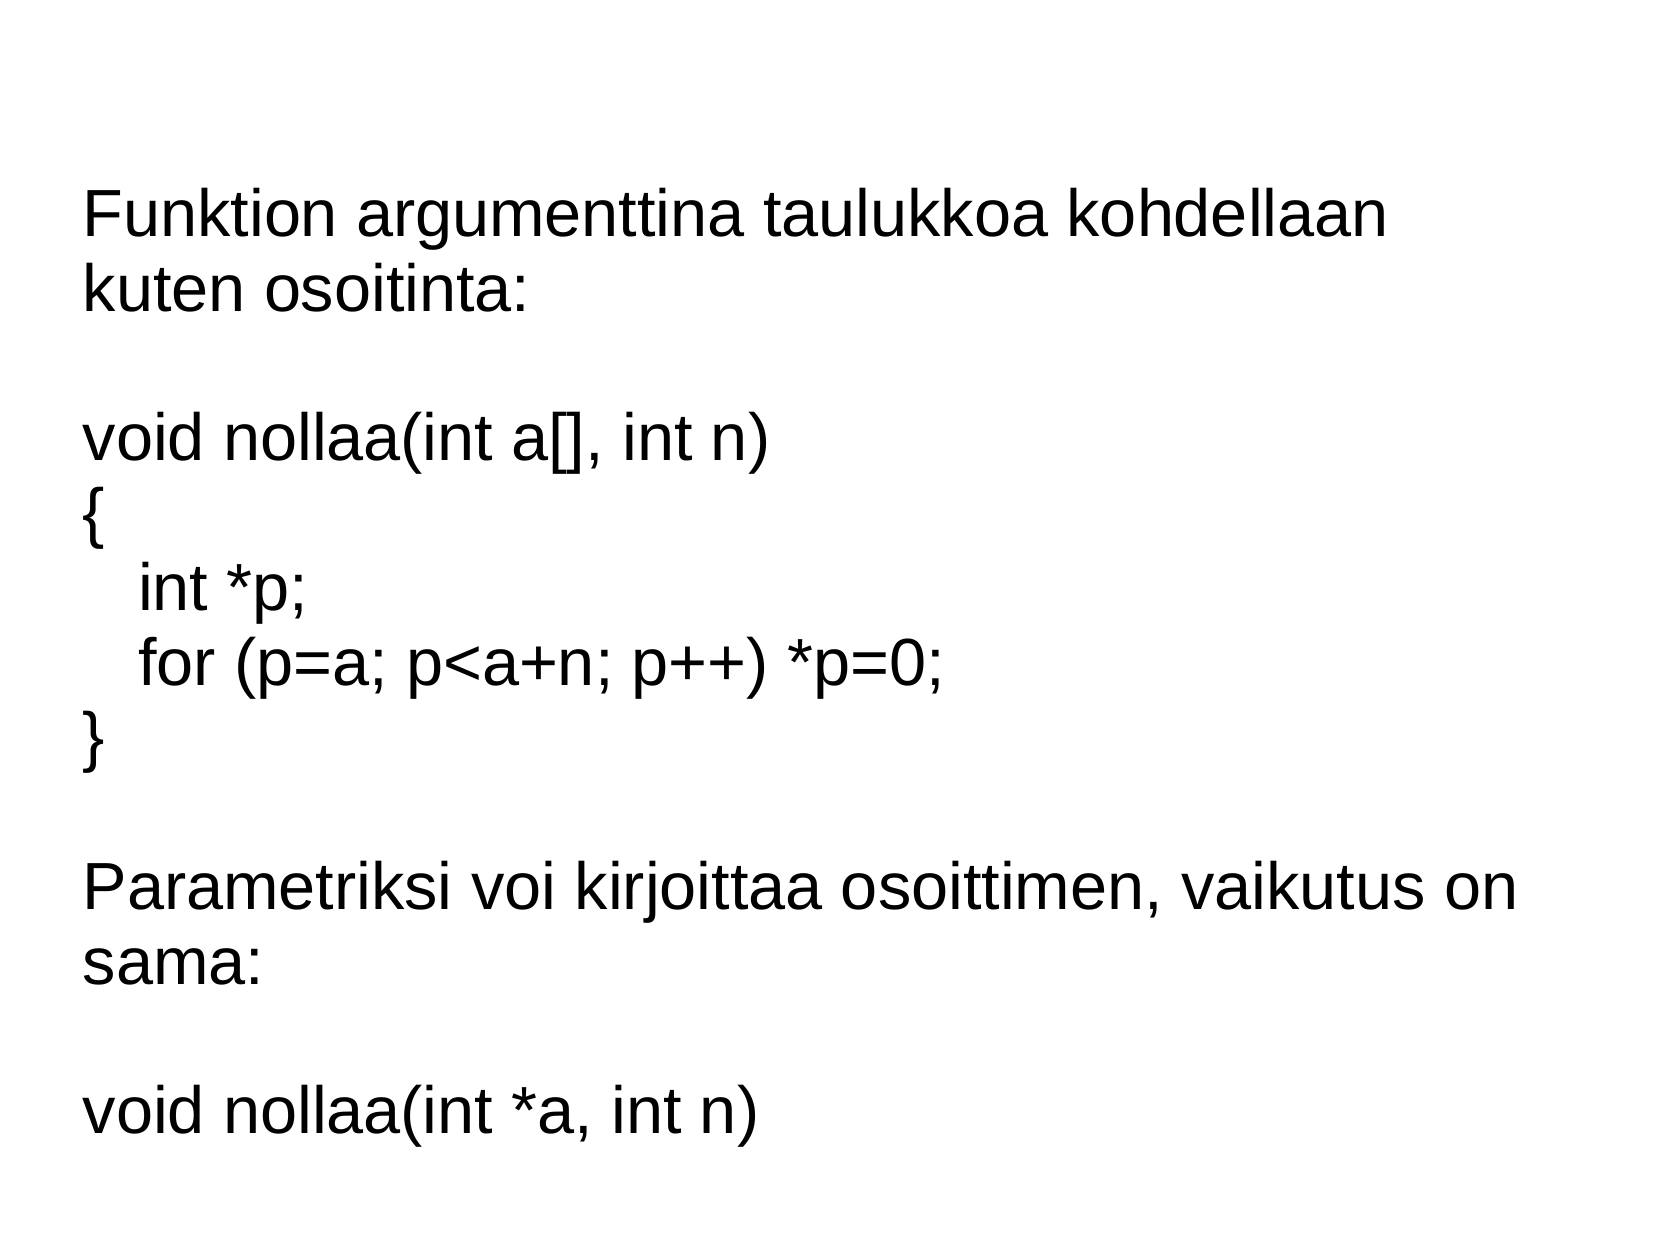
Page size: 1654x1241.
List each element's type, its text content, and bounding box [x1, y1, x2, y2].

text_box Funktion argumenttina taulukkoa kohdellaan kuten osoitinta: void nollaa(int a[], int n) { int *p; for (p=a; p<a+n; p++) *p=0; } Parametriksi voi kirjoittaa osoittimen, vaikutus on sama: void nollaa(int *a, int n) [82, 176, 1571, 1223]
